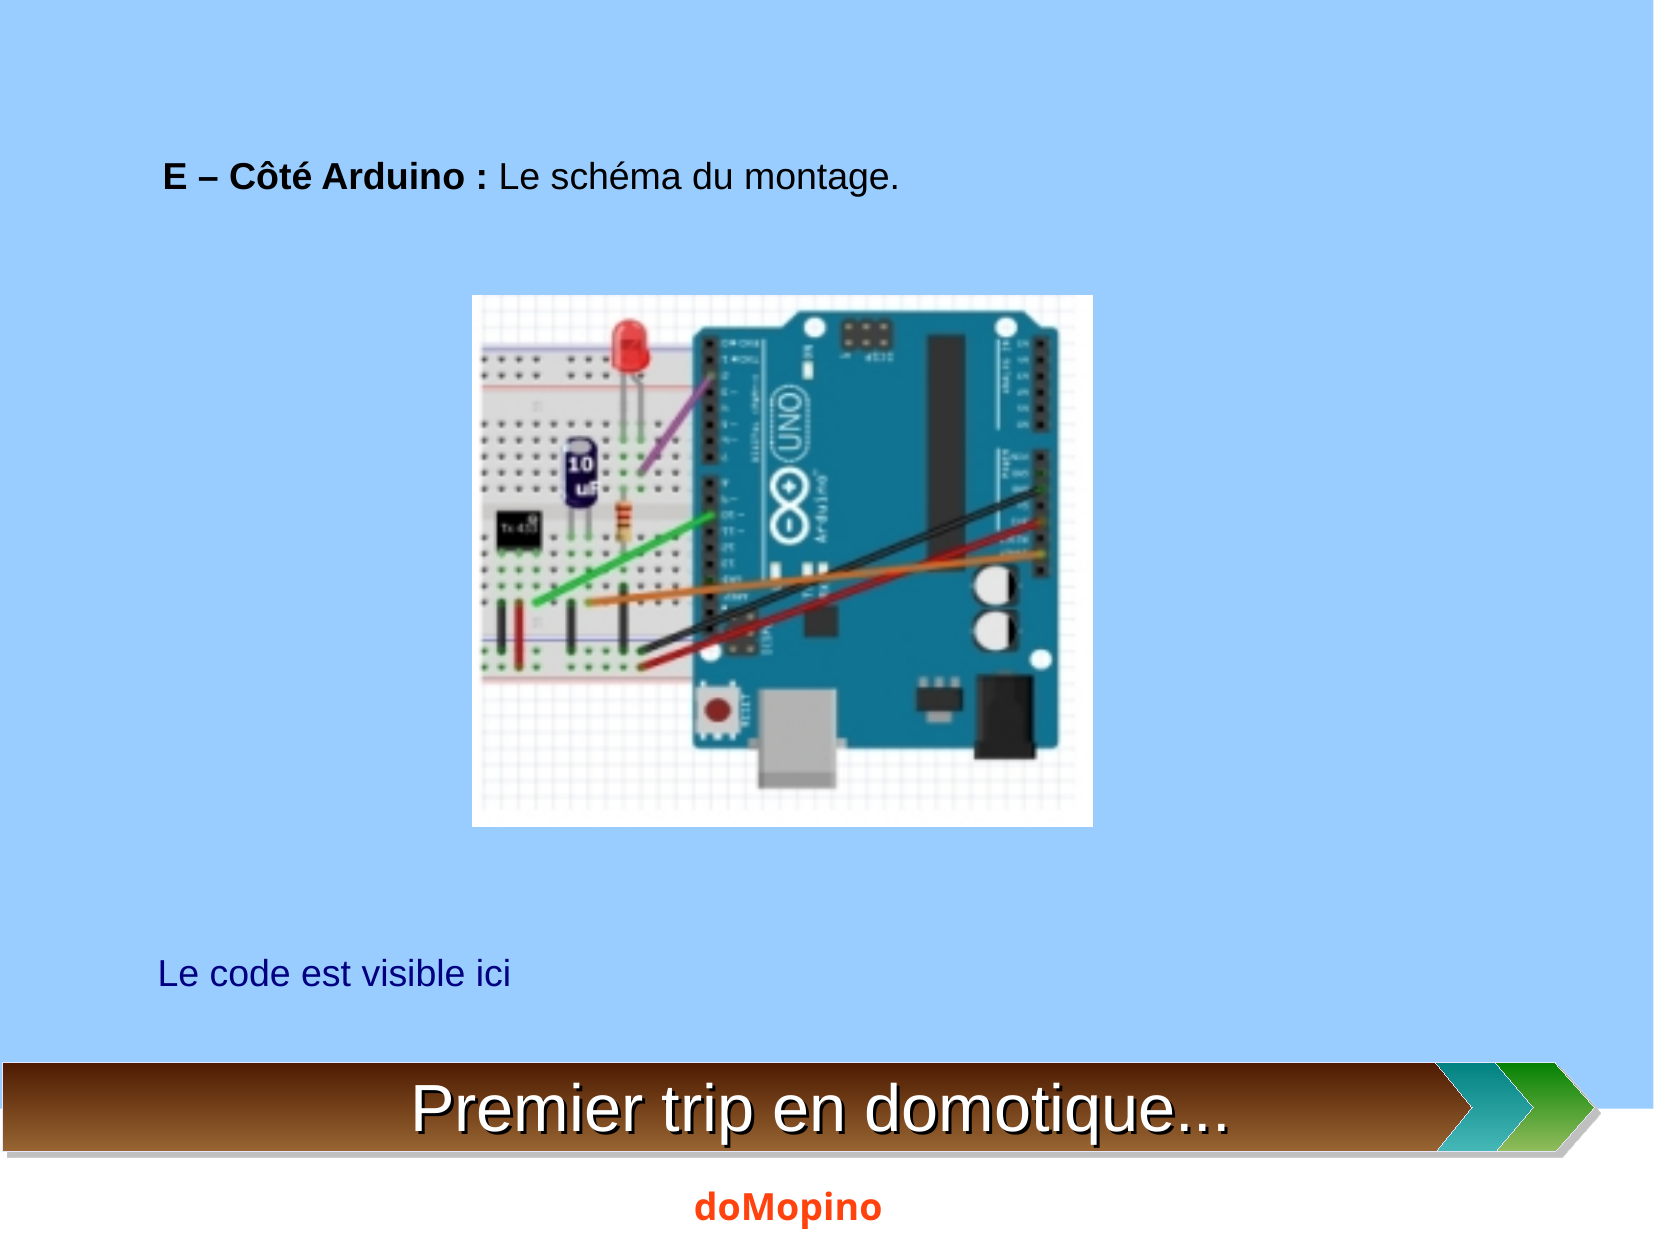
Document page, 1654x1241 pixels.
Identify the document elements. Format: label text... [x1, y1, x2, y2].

text_box E – Côté Arduino : Le schéma du montage. [147, 148, 915, 207]
title Premier trip en domotique... [76, 1062, 1565, 1154]
text_box doMopino [679, 1173, 922, 1241]
picture [472, 295, 1093, 827]
text_box Le code est visible ici [142, 944, 527, 1027]
